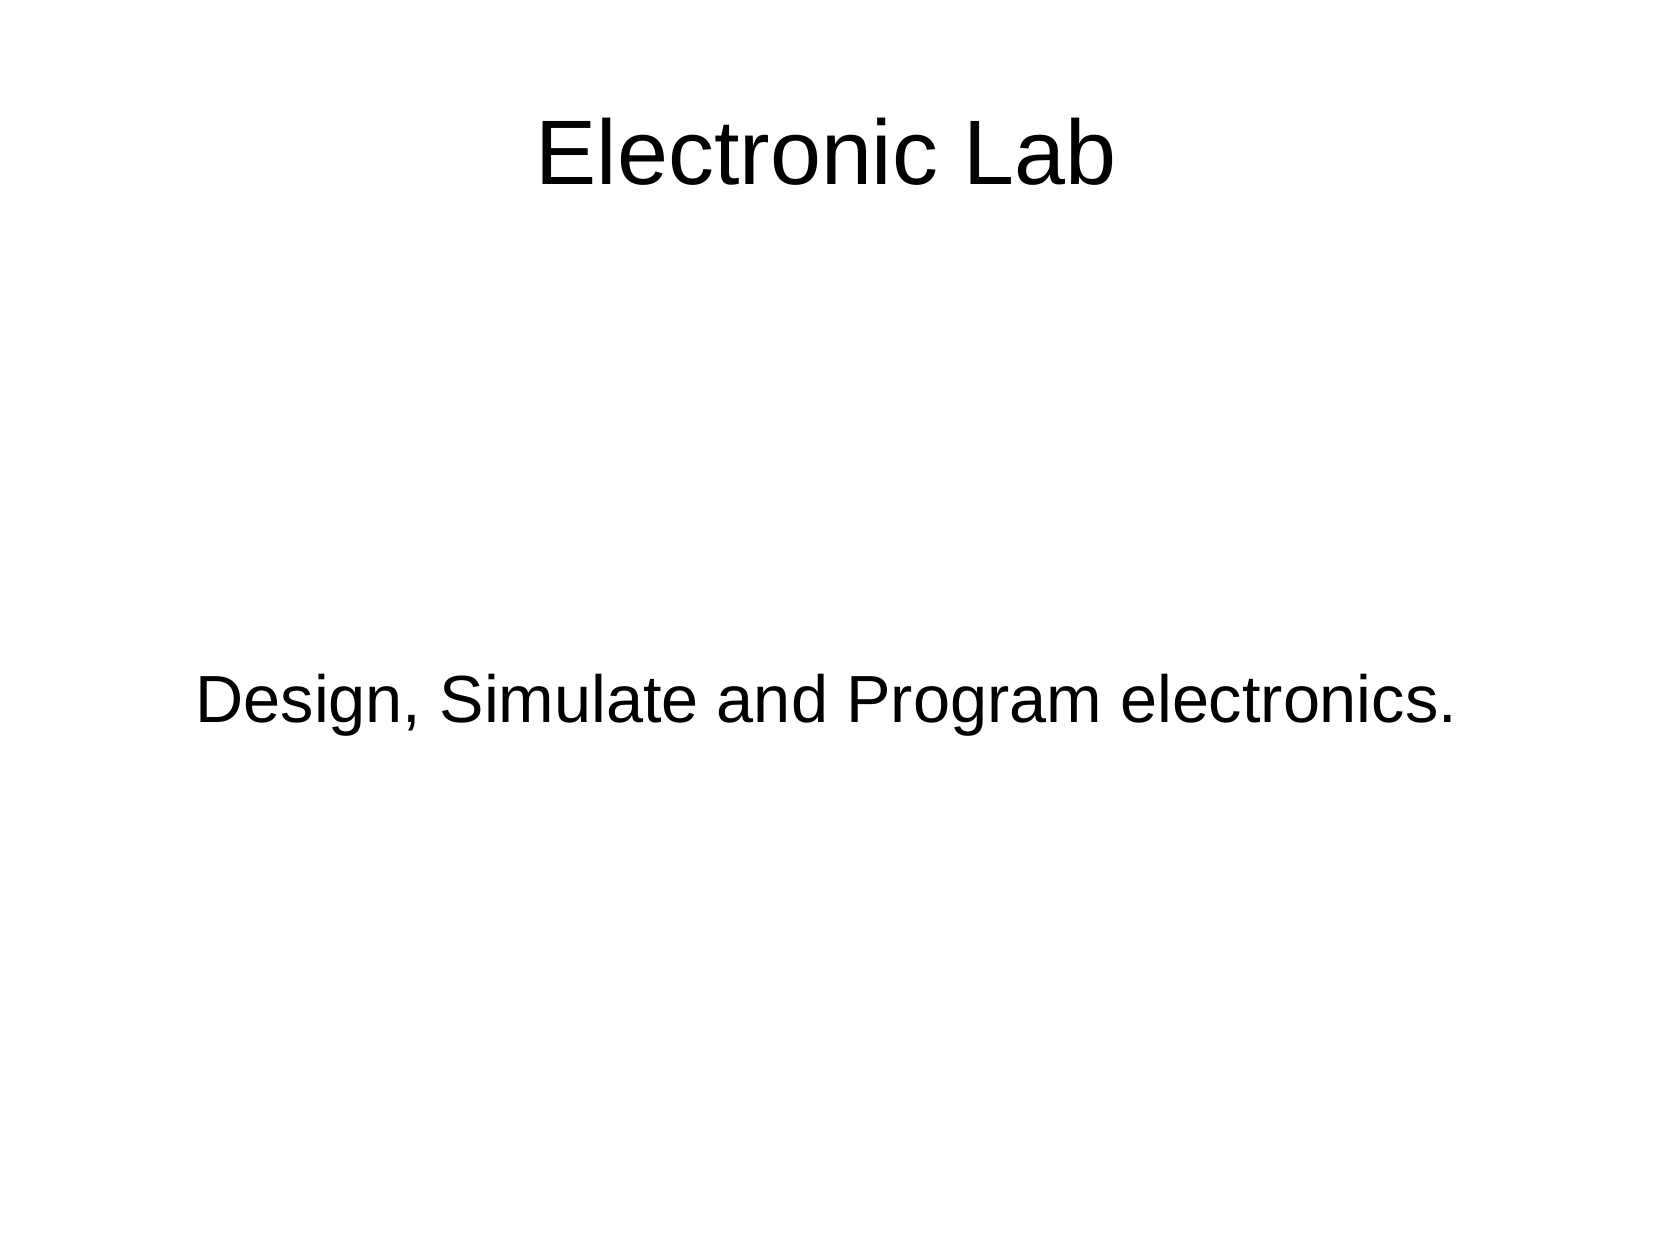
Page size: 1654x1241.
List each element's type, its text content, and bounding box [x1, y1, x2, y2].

title Electronic Lab [82, 49, 1571, 257]
subtitle Design, Simulate and Program electronics. [82, 308, 1571, 1091]
